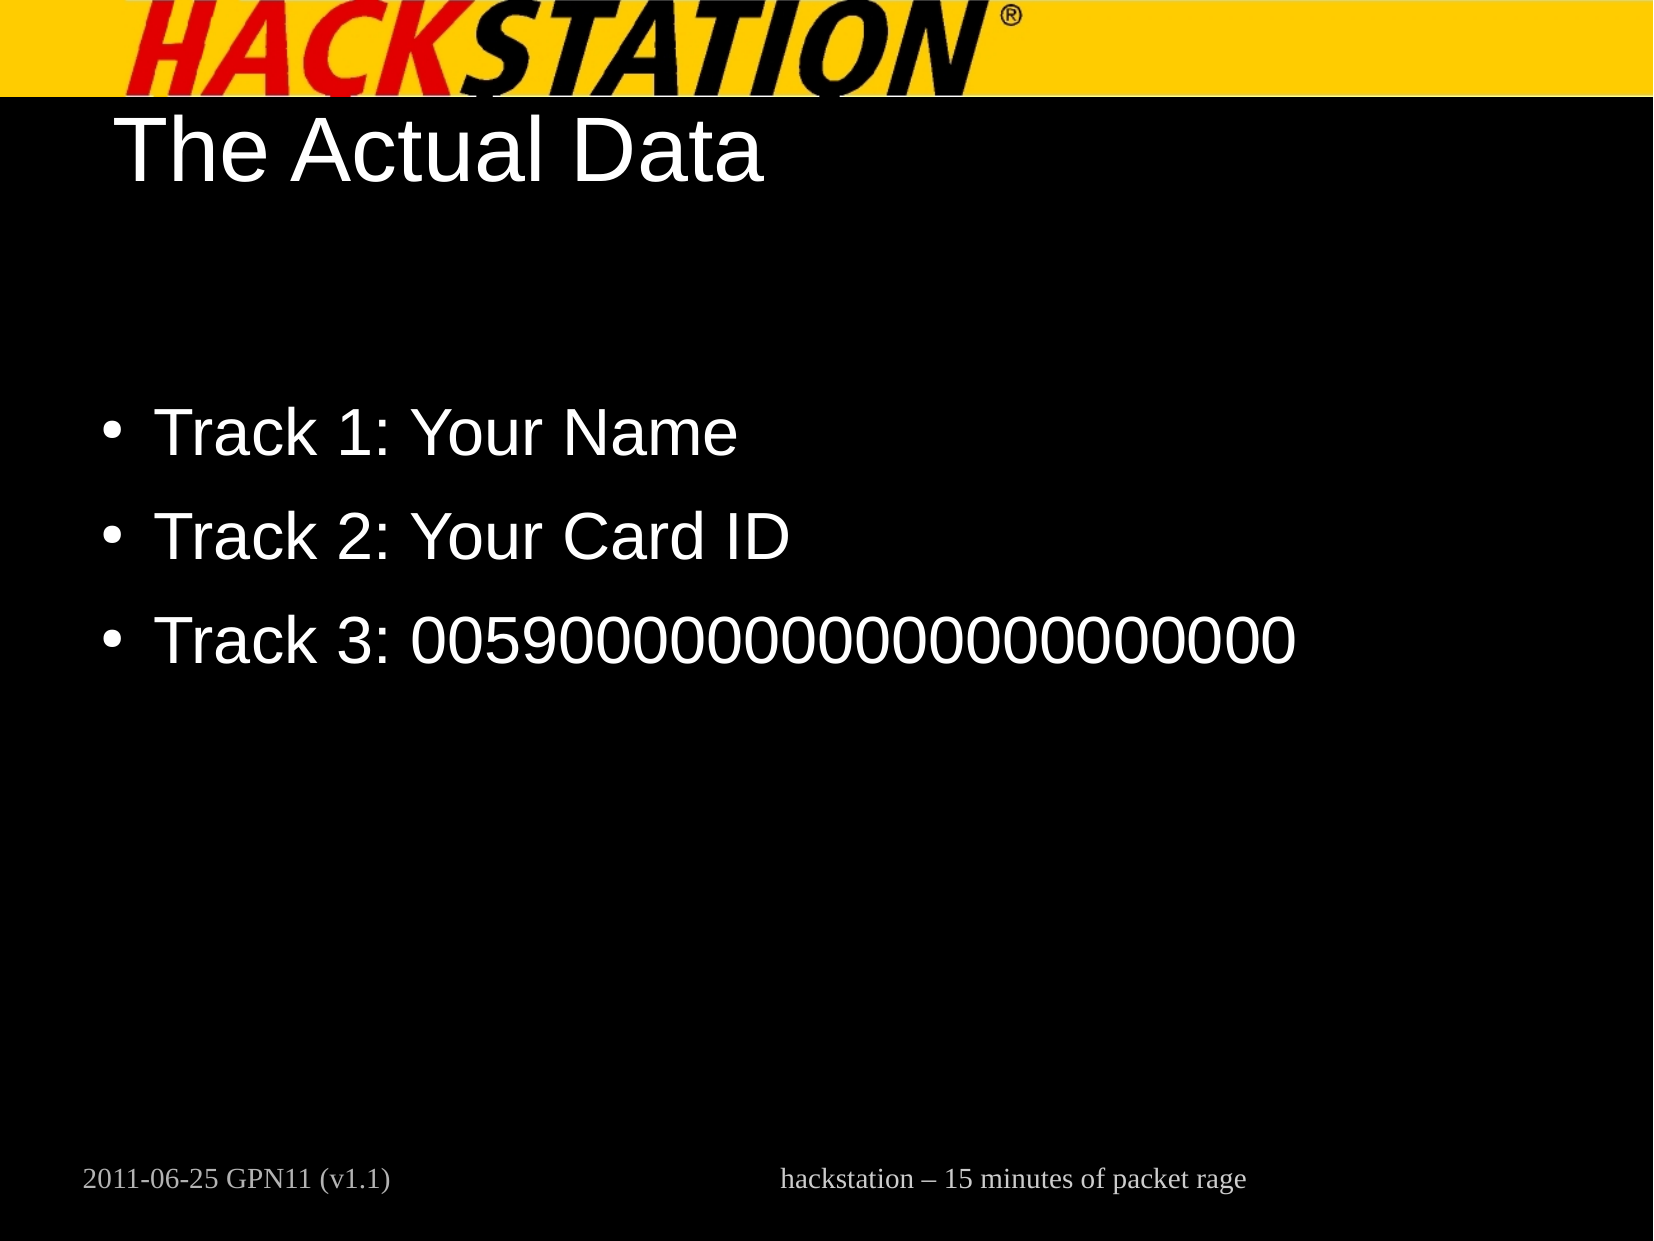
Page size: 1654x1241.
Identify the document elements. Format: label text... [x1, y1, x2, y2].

title The Actual Data [112, 75, 1571, 226]
picture [0, 0, 1653, 97]
list Track 1: Your Name Track 2: Your Card ID Track 3: 005900000000000000000000 [82, 290, 1571, 1109]
